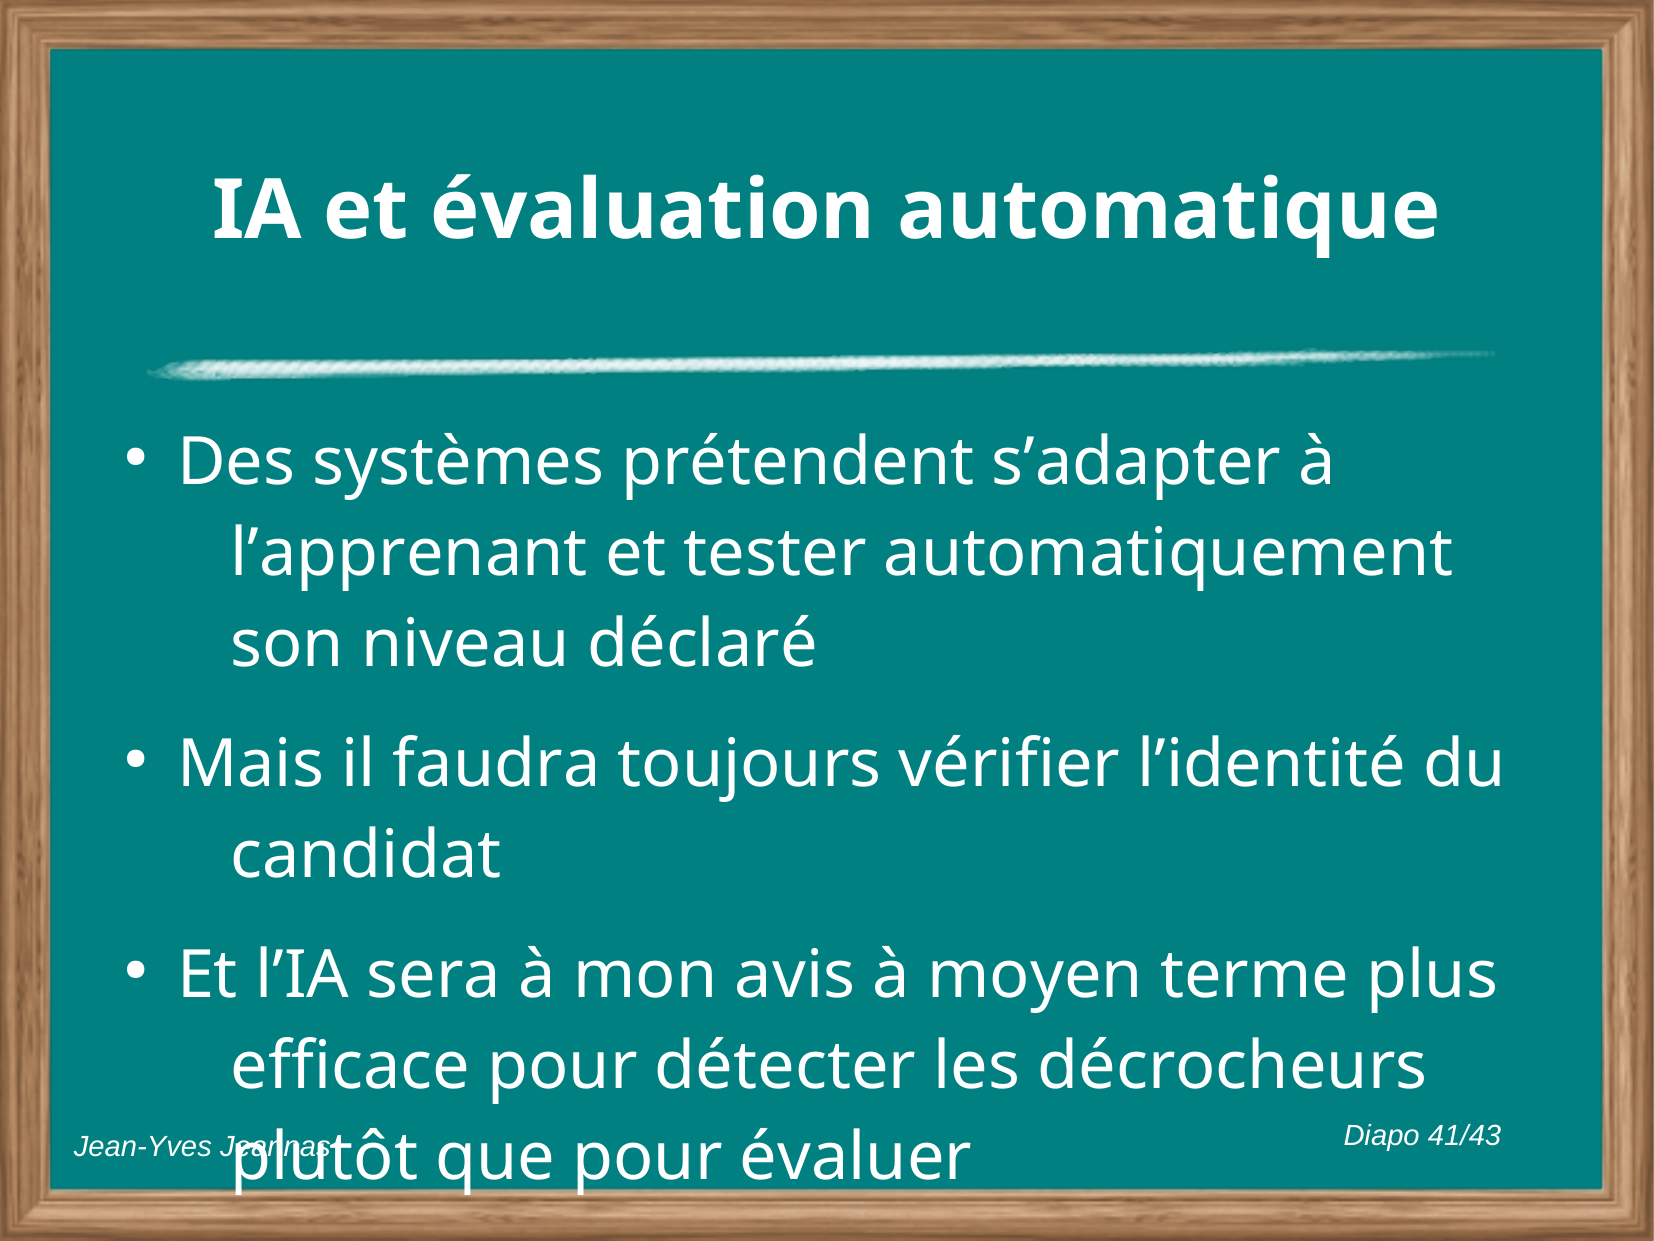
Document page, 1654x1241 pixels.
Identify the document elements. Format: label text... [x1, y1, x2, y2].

picture [0, 0, 1654, 1241]
list Des systèmes prétendent s’adapter à l’apprenant et tester automatiquement son niveau déclaré Mais il faudra toujours vérifier l’identité du candidat Et l’IA sera à mon avis à moyen terme plus efficace pour détecter les décrocheurs plutôt que pour évaluer A suivre... [88, 413, 1565, 1063]
title IA et évaluation automatique [88, 88, 1565, 325]
